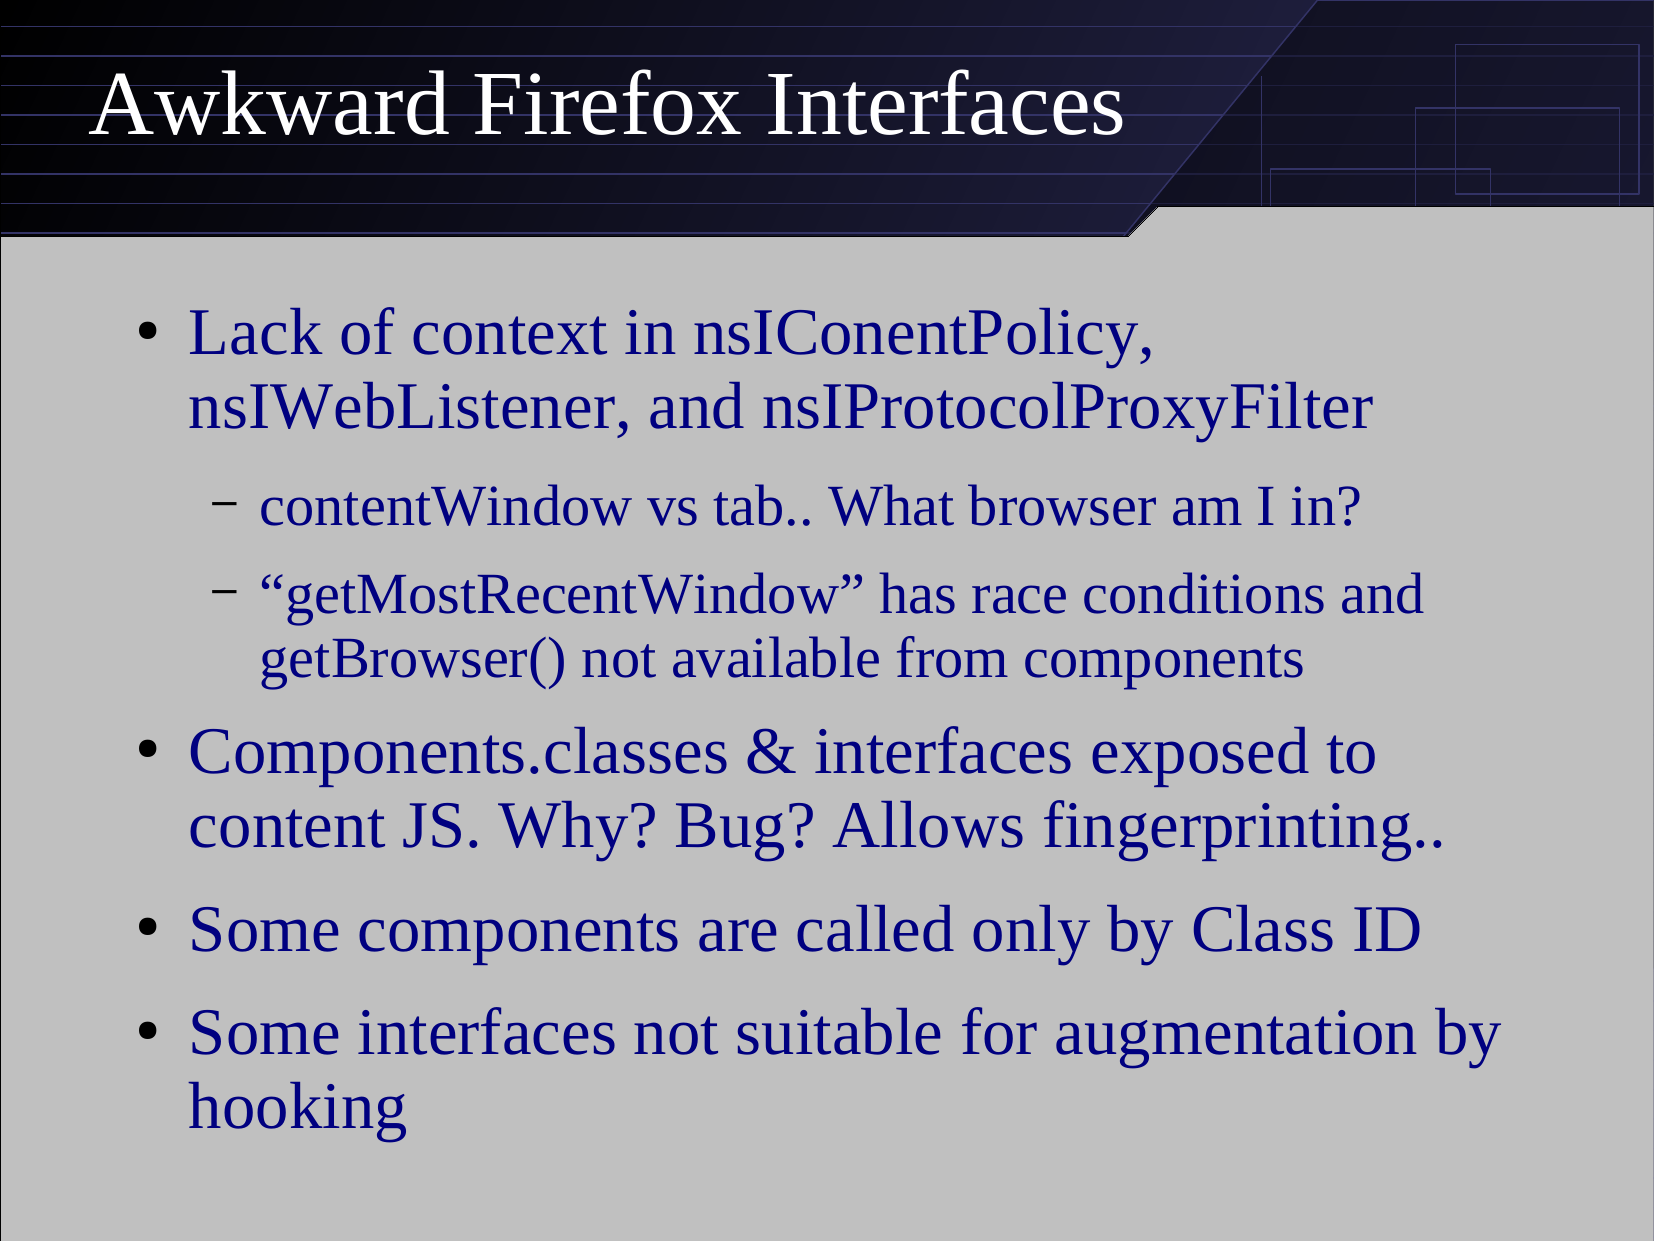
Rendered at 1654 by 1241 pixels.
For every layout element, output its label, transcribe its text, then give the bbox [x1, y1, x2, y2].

title Awkward Firefox Interfaces [88, 0, 1501, 208]
list Lack of context in nsIConentPolicy, nsIWebListener, and nsIProtocolProxyFilter contentWindow vs tab.. What browser am I in? “getMostRecentWindow” has race conditions and getBrowser() not available from components Components.classes & interfaces exposed to content JS. Why? Bug? Allows fingerprinting.. Some components are called only by Class ID Some interfaces not suitable for augmentation by hooking [118, 295, 1531, 1144]
